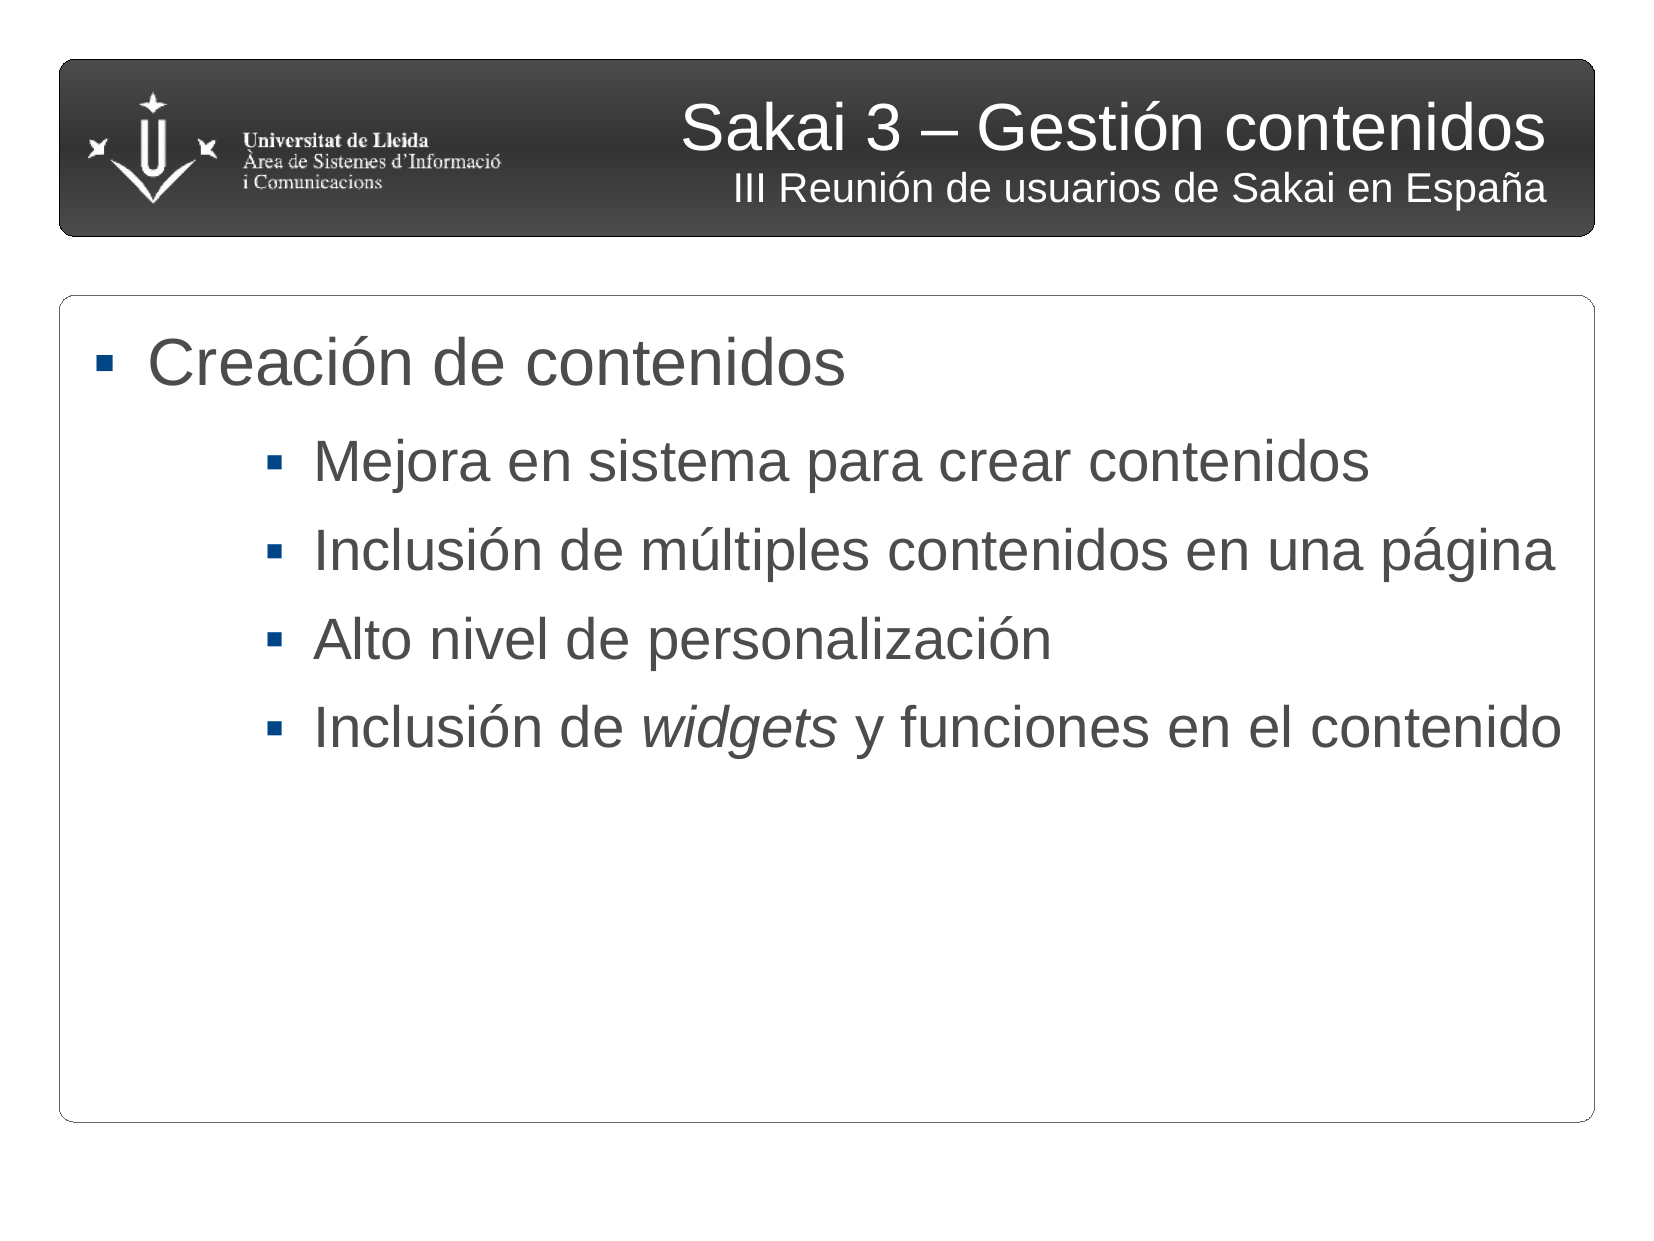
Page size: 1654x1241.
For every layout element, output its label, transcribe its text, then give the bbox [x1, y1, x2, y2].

list Creación de contenidos Mejora en sistema para crear contenidos Inclusión de múltiples contenidos en una página Alto nivel de personalización Inclusión de widgets y funciones en el contenido [76, 324, 1565, 1108]
picture [64, 75, 530, 225]
title Sakai 3 – Gestión contenidos III Reunión de usuarios de Sakai en España [501, 84, 1548, 218]
